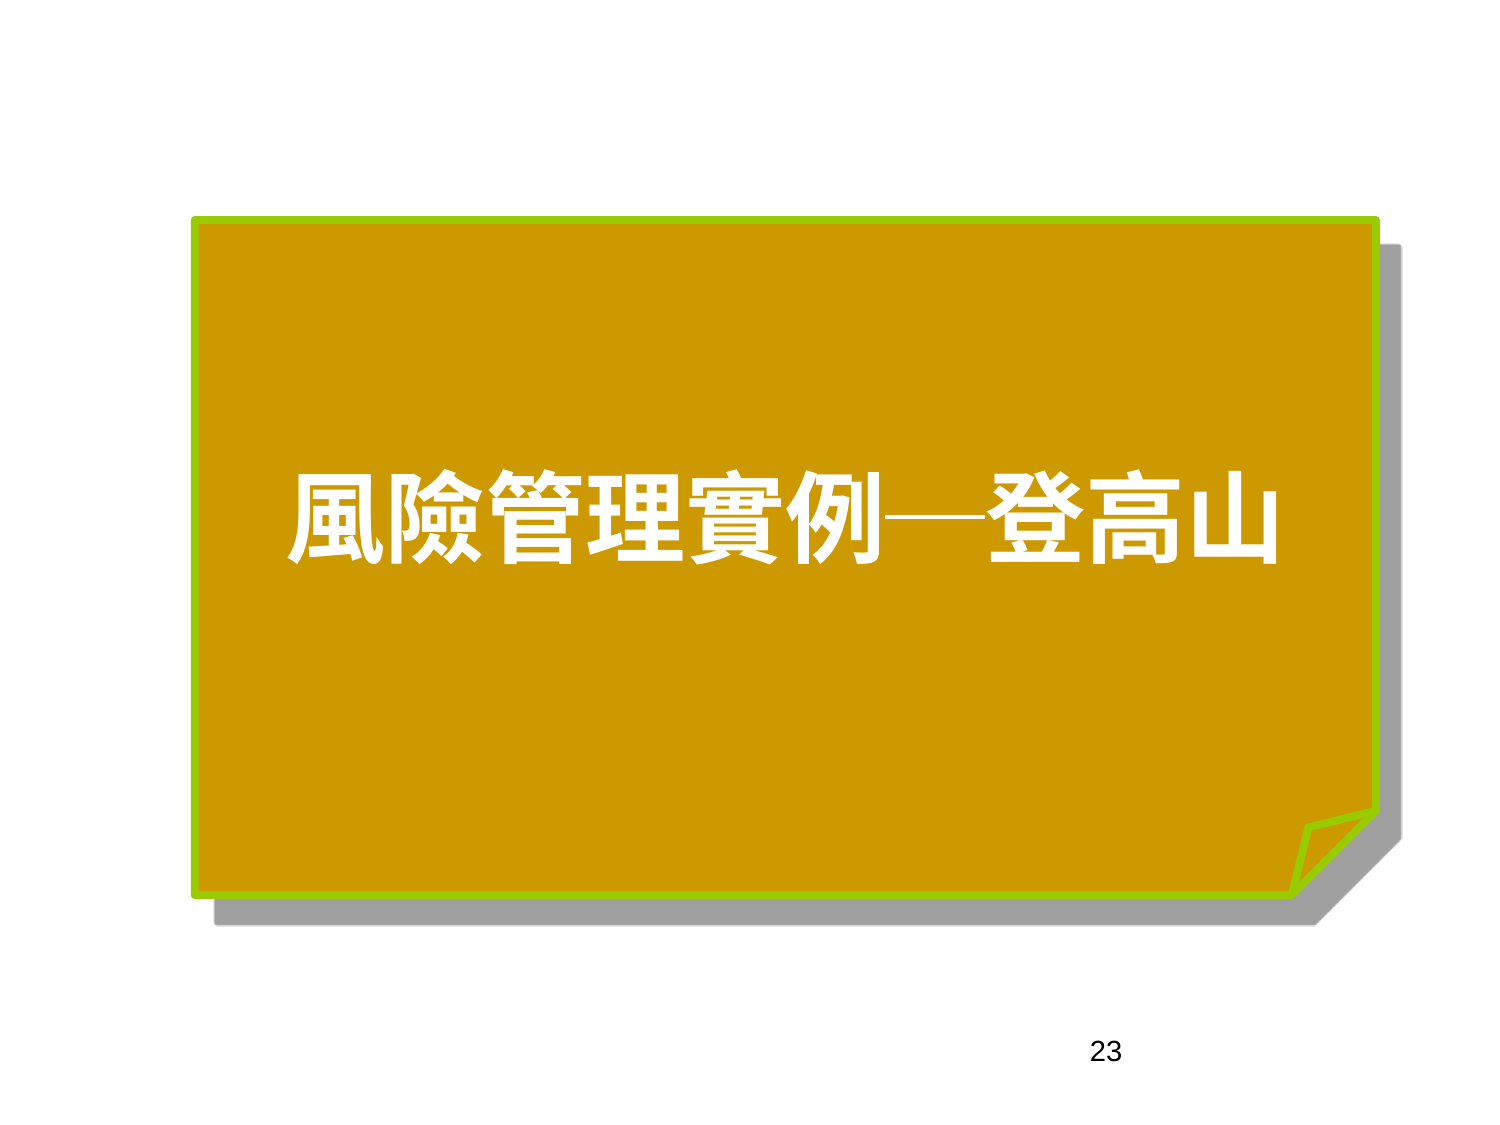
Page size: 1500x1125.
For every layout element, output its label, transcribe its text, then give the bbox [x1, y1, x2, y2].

text_box 23 [1074, 1024, 1426, 1103]
text_box 風險管理實例─登高山 [194, 220, 1377, 896]
